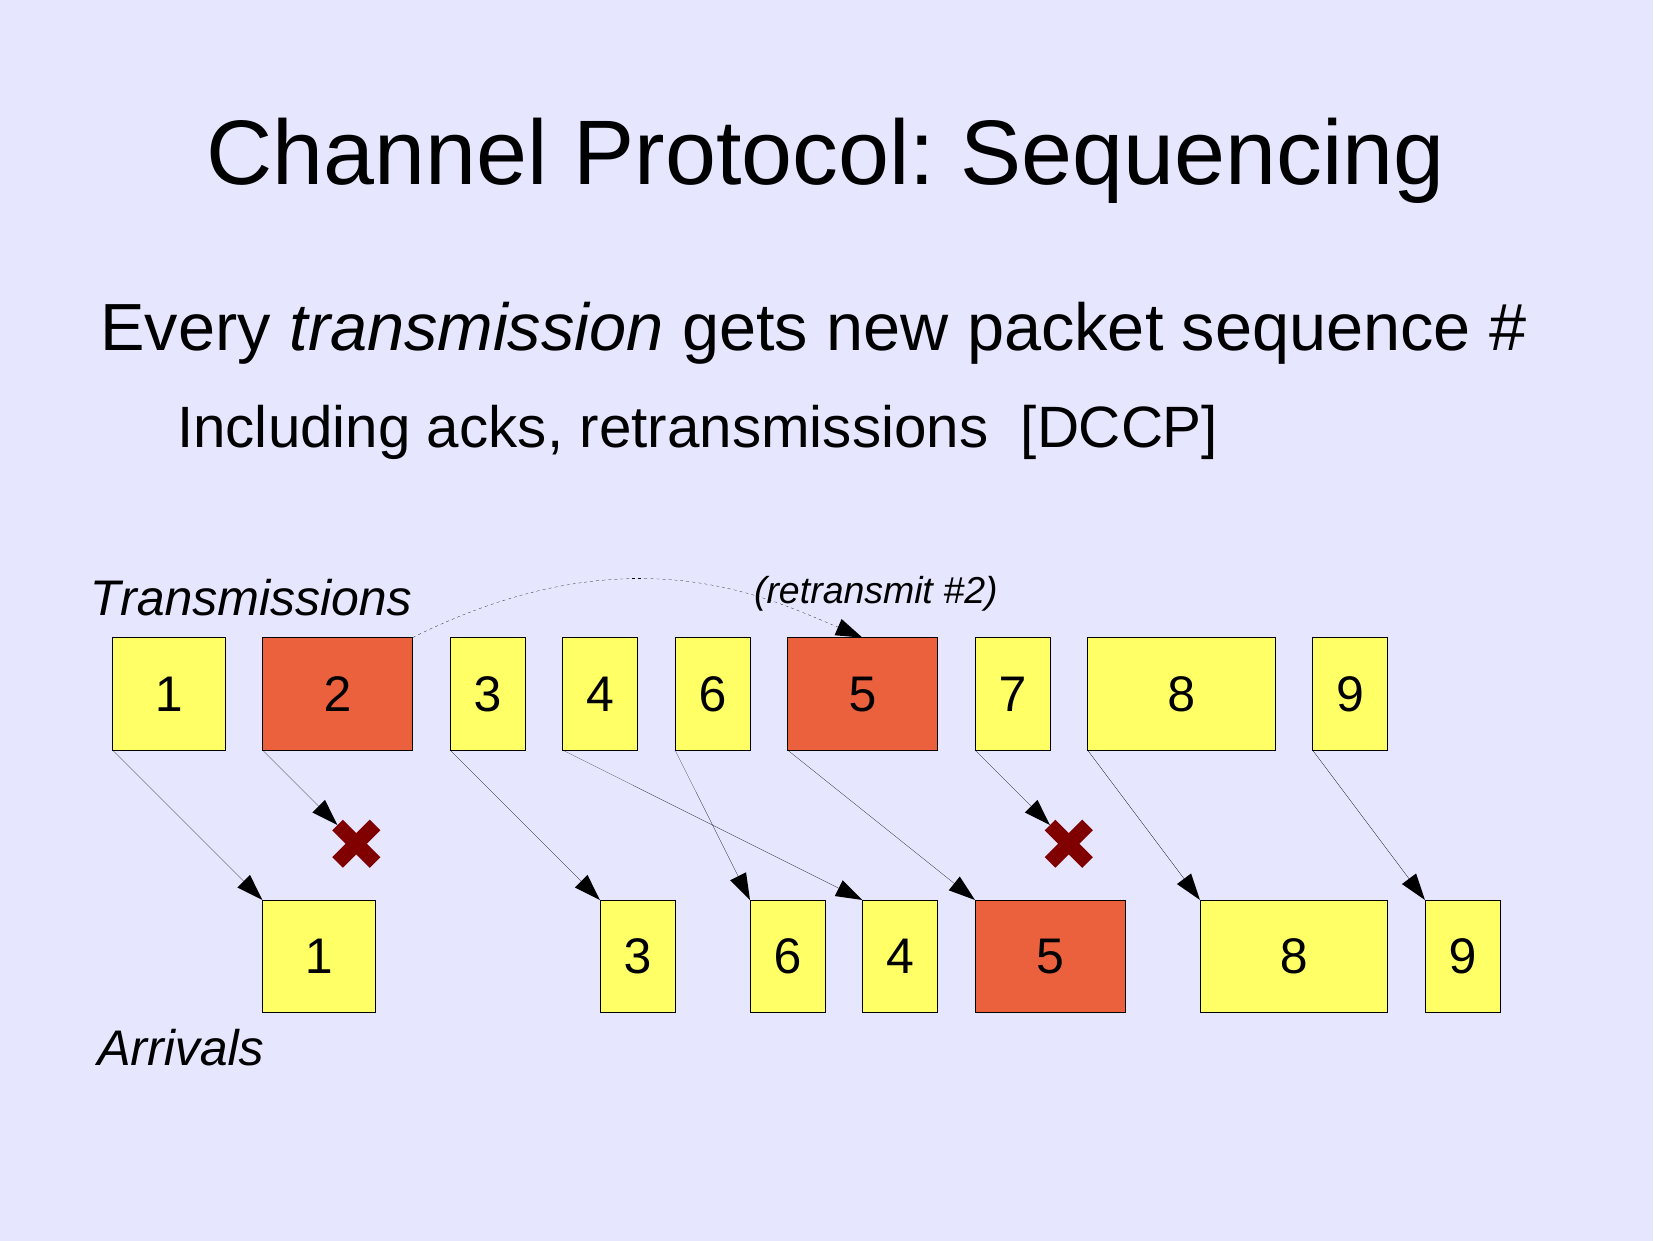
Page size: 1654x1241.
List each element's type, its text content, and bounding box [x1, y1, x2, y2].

text_box 6 [675, 637, 751, 751]
text_box Transmissions [75, 562, 526, 633]
text_box 2 [262, 637, 413, 751]
text_box 5 [975, 900, 1126, 1013]
text_box 4 [562, 637, 638, 751]
text_box 9 [1312, 637, 1388, 751]
text_box 5 [787, 637, 938, 751]
text_box 8 [1087, 637, 1276, 751]
text_box 7 [975, 637, 1051, 751]
text_box 4 [862, 900, 938, 1013]
text_box 8 [1200, 900, 1388, 1013]
text_box (retransmit #2) [739, 562, 1013, 620]
text_box 6 [750, 900, 826, 1013]
list Every transmission gets new packet sequence # Including acks, retransmissions [DCCP] [82, 290, 1571, 1095]
text_box 3 [600, 900, 676, 1013]
text_box 1 [112, 637, 226, 751]
text_box Arrivals [82, 1012, 533, 1083]
text_box 1 [262, 900, 376, 1012]
title Channel Protocol: Sequencing [82, 56, 1571, 250]
text_box 3 [450, 637, 526, 751]
text_box 9 [1425, 900, 1501, 1013]
